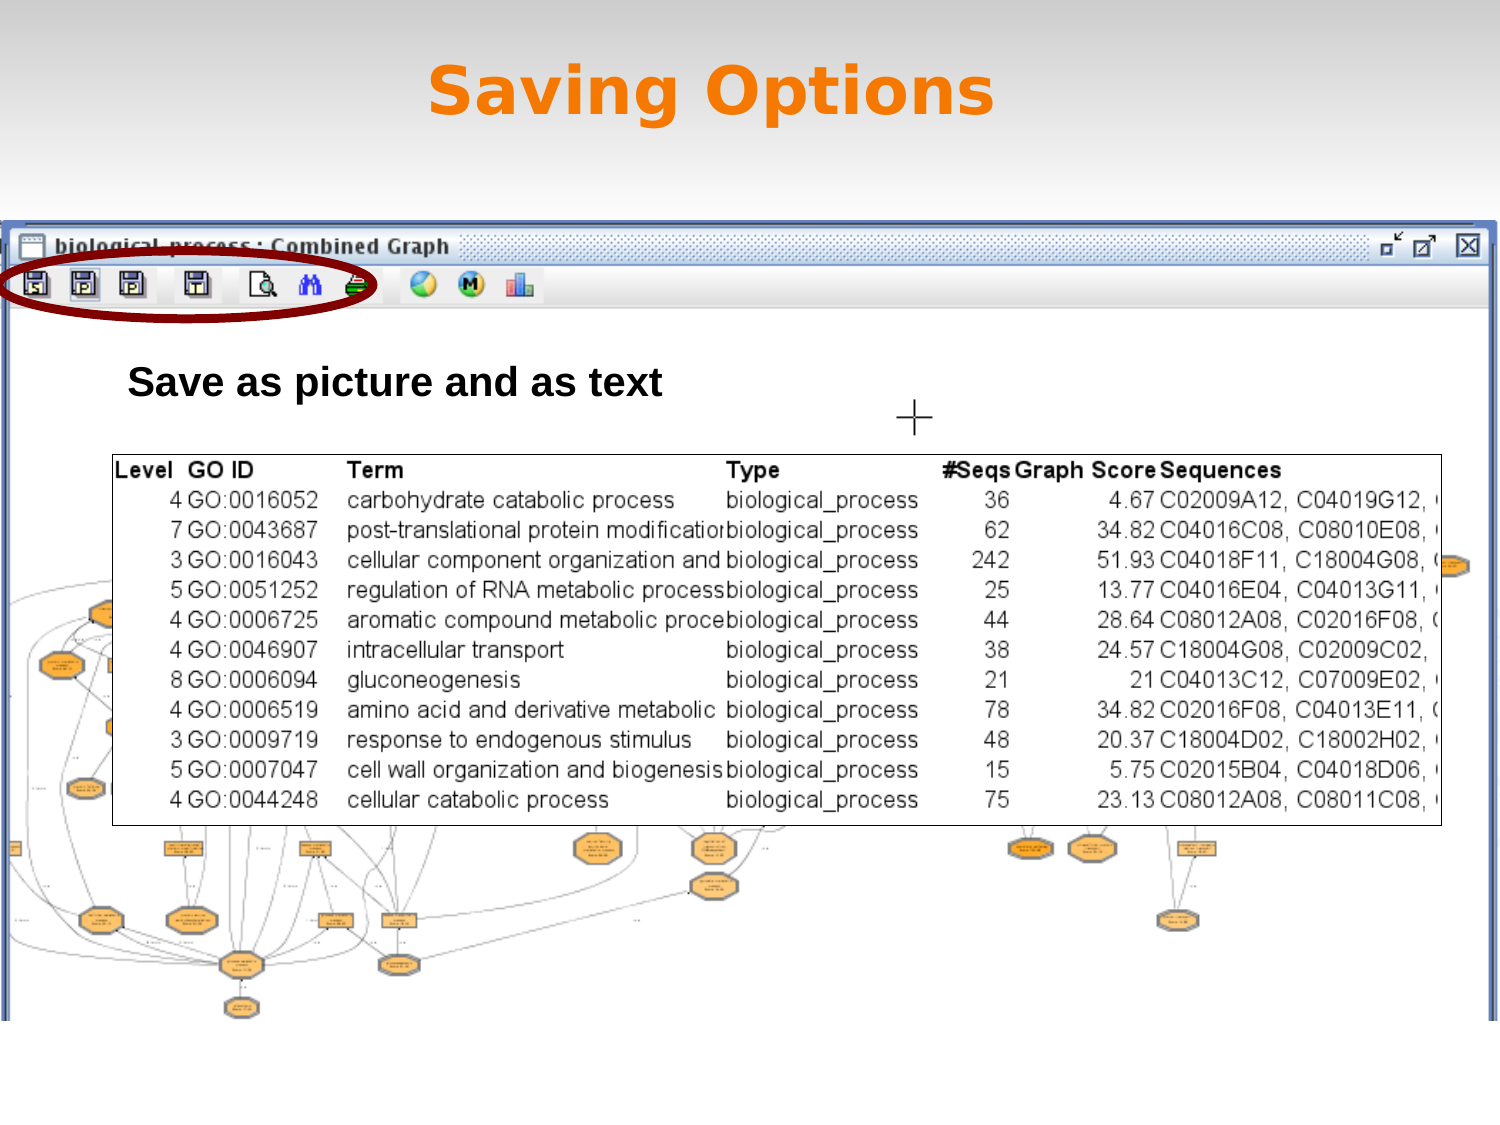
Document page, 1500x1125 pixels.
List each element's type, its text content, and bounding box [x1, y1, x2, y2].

picture [0, 220, 1500, 1021]
text_box Save as picture and as text [112, 351, 679, 413]
title Saving Options [44, 29, 1380, 155]
picture [4, 256, 368, 314]
